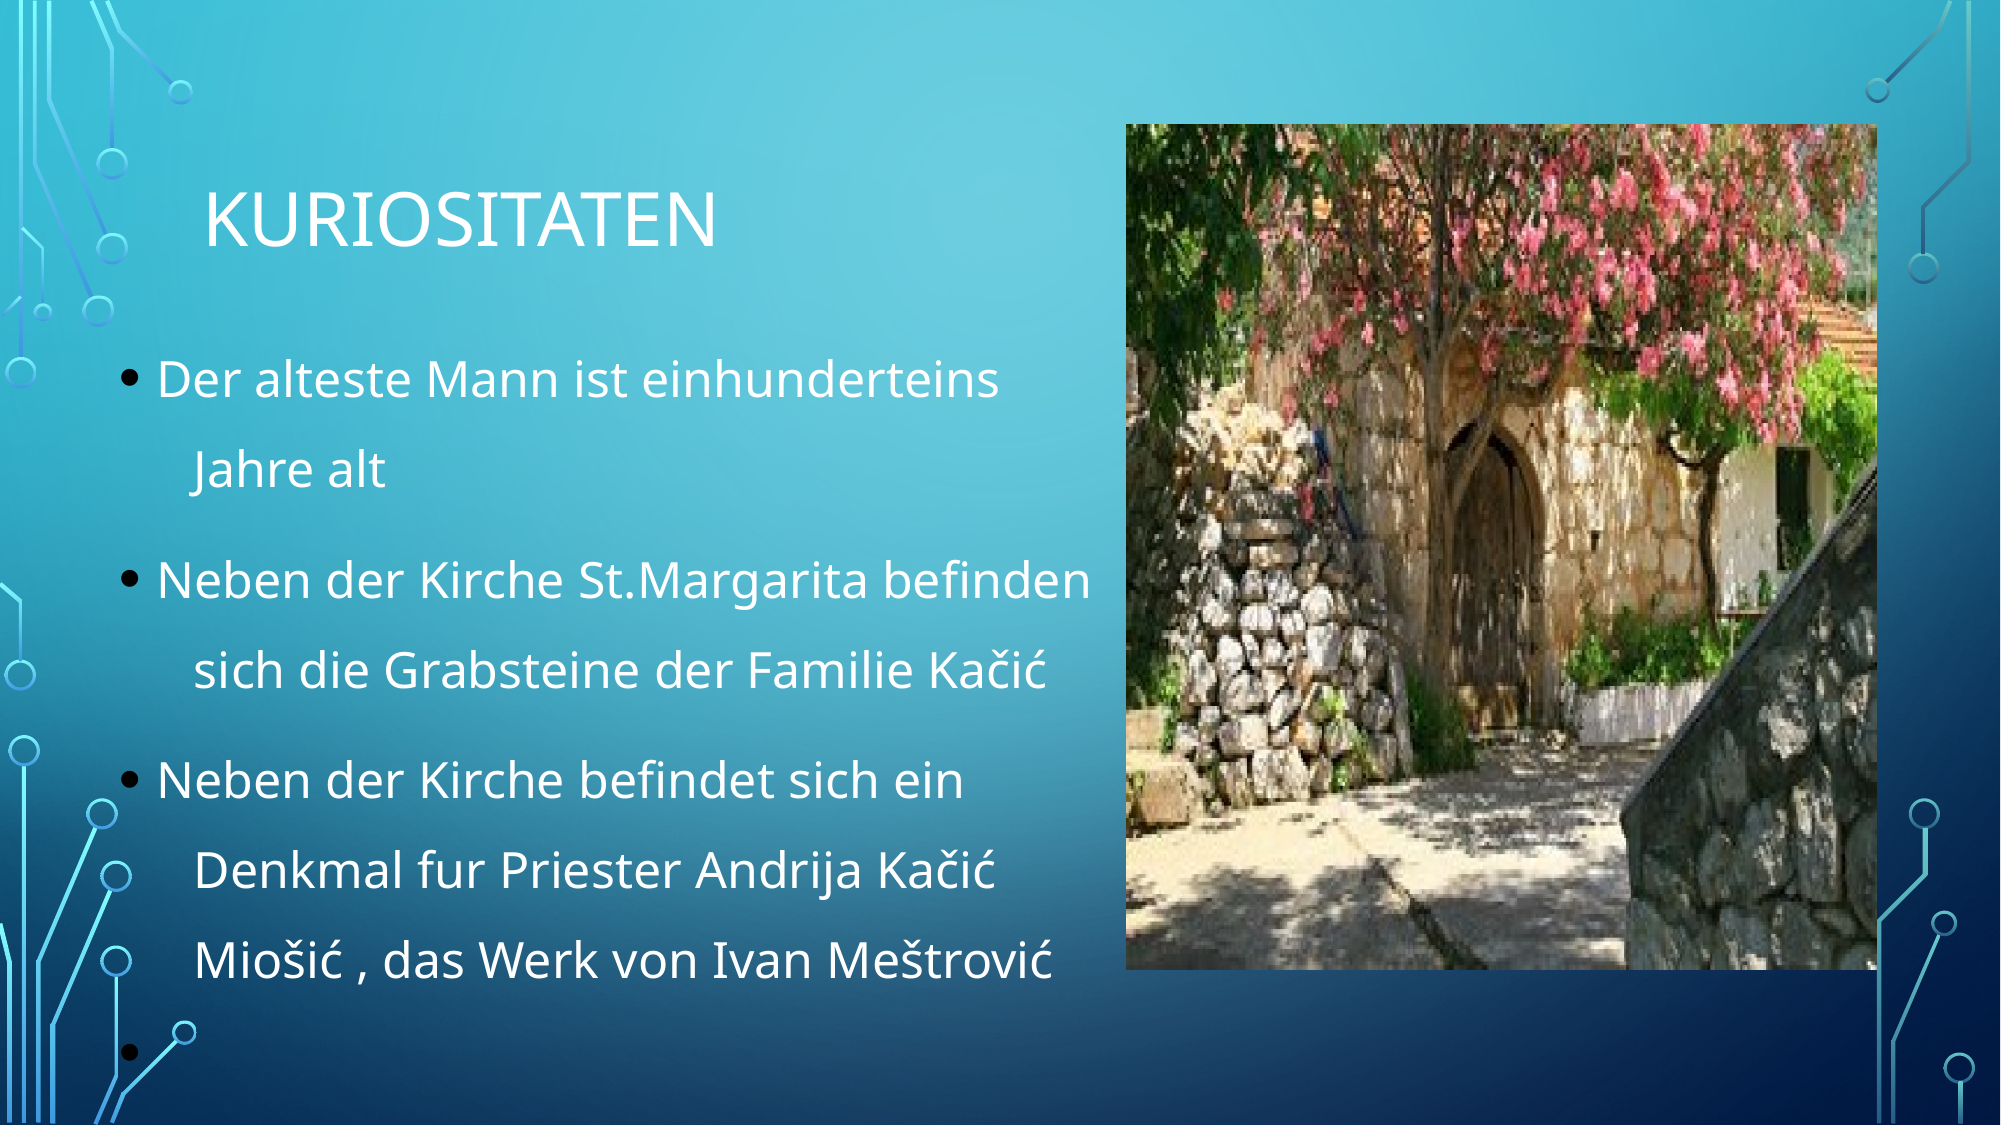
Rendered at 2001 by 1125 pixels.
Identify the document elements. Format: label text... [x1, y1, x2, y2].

list Der alteste Mann ist einhunderteins Jahre alt Neben der Kirche St.Margarita befinden sich die Grabsteine der Familie Kačić Neben der Kirche befindet sich ein Denkmal fur Priester Andrija Kačić Miošić , das Werk von Ivan Meštrović [103, 309, 1127, 1024]
picture [1126, 124, 1877, 970]
title Kuriositaten [187, 101, 1813, 309]
